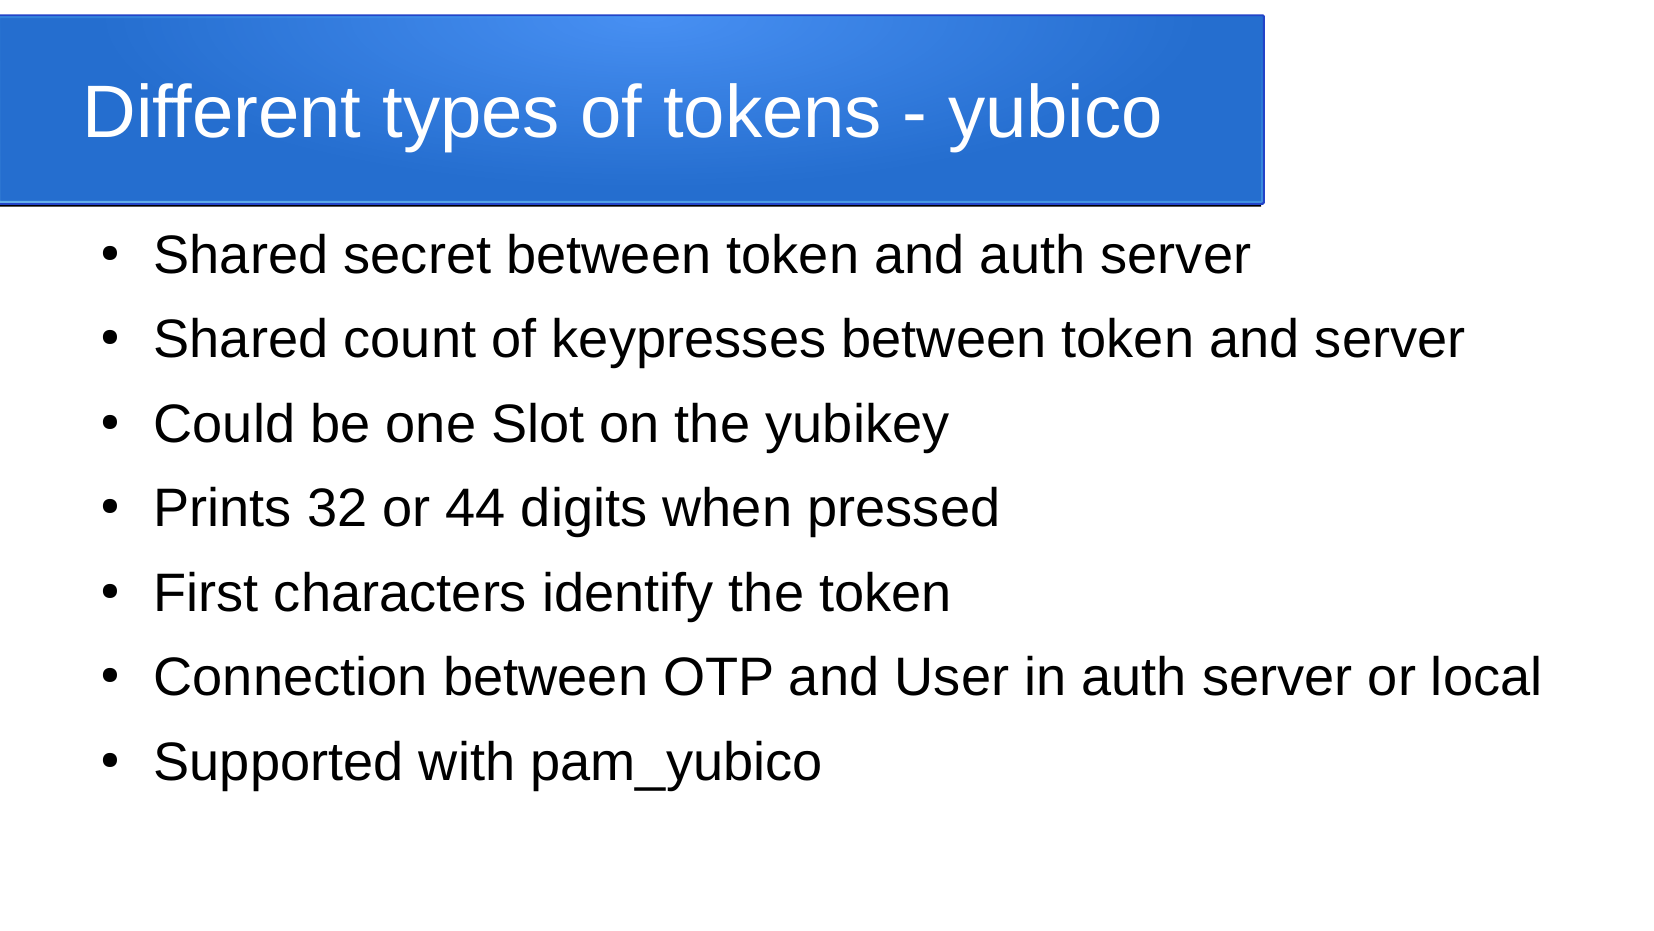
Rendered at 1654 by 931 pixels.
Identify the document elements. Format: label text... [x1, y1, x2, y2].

title Different types of tokens - yubico [82, 35, 1235, 189]
list Shared secret between token and auth server Shared count of keypresses between token and server Could be one Slot on the yubikey Prints 32 or 44 digits when pressed First characters identify the token Connection between OTP and User in auth server or local Supported with pam_yubico [82, 224, 1571, 863]
